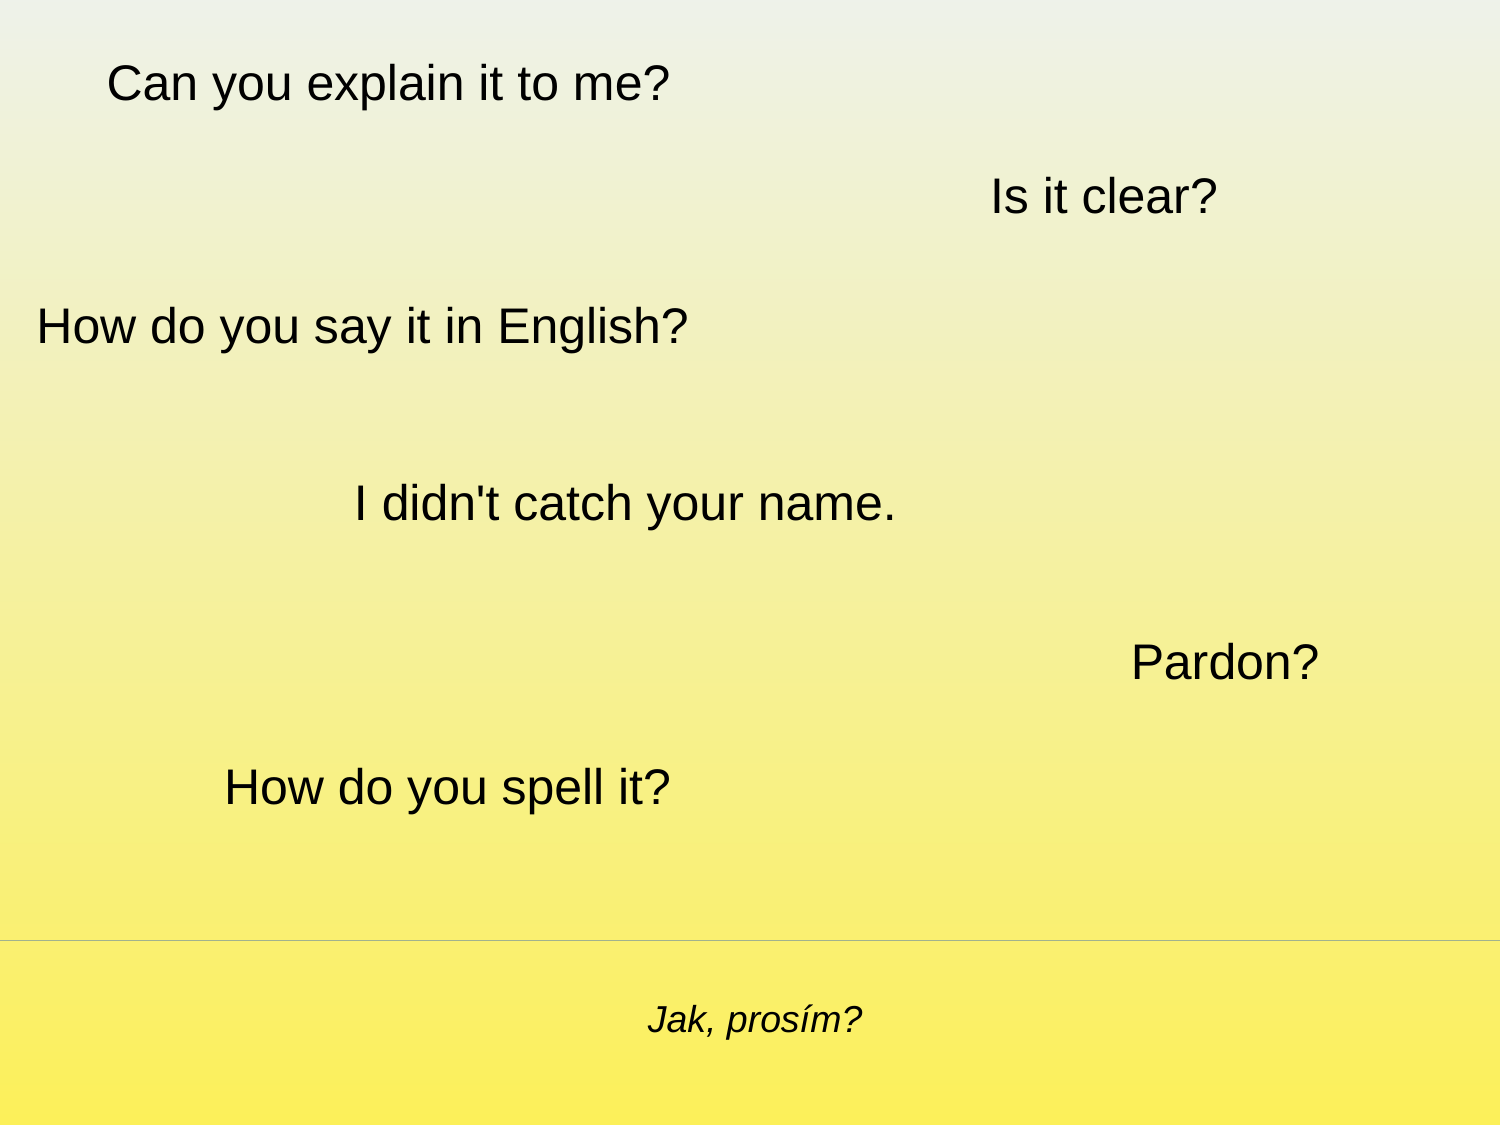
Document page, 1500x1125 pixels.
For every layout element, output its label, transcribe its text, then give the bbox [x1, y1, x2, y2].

text_box I didn't catch your name. [339, 462, 913, 539]
text_box How do you say it in English? [21, 285, 704, 362]
text_box Is it clear? [975, 155, 1233, 232]
text_box Pardon? [1116, 621, 1500, 698]
text_box How do you spell it? [209, 746, 687, 823]
text_box Jak, prosím? [633, 987, 878, 1049]
text_box Can you explain it to me? [91, 42, 686, 119]
